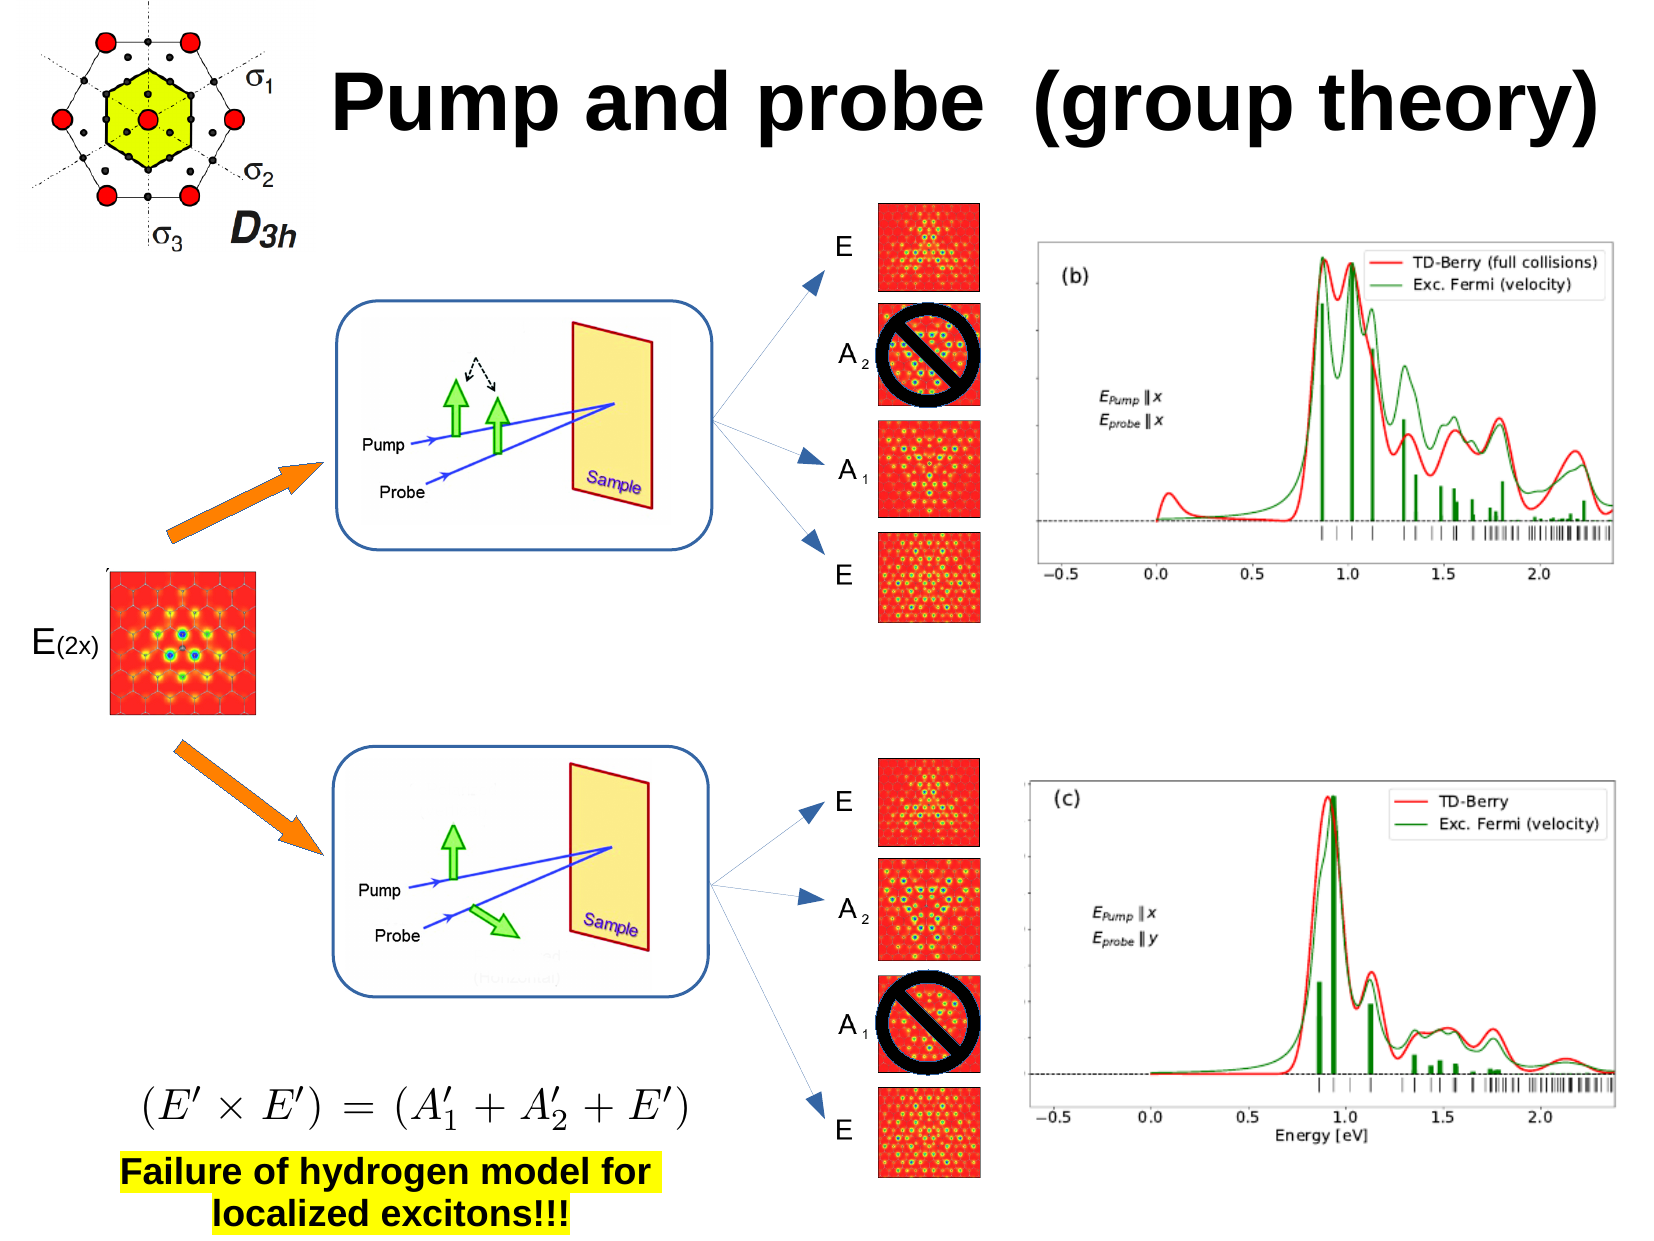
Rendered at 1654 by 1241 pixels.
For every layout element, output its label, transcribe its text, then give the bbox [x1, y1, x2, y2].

picture [361, 317, 671, 525]
text_box [875, 302, 981, 408]
text_box [166, 462, 324, 544]
picture [106, 568, 257, 721]
title Pump and probe (group theory) [146, 8, 1654, 196]
text_box Failure of hydrogen model for localized excitons!!! [105, 1143, 698, 1241]
text_box E(2x) [5, 613, 121, 704]
text_box [875, 969, 981, 1076]
picture [1024, 779, 1626, 1156]
picture [0, 0, 316, 260]
picture [825, 194, 991, 631]
text_box [173, 739, 324, 856]
picture [825, 749, 991, 1186]
picture [1035, 239, 1621, 585]
picture [135, 1079, 691, 1137]
picture [345, 758, 652, 992]
